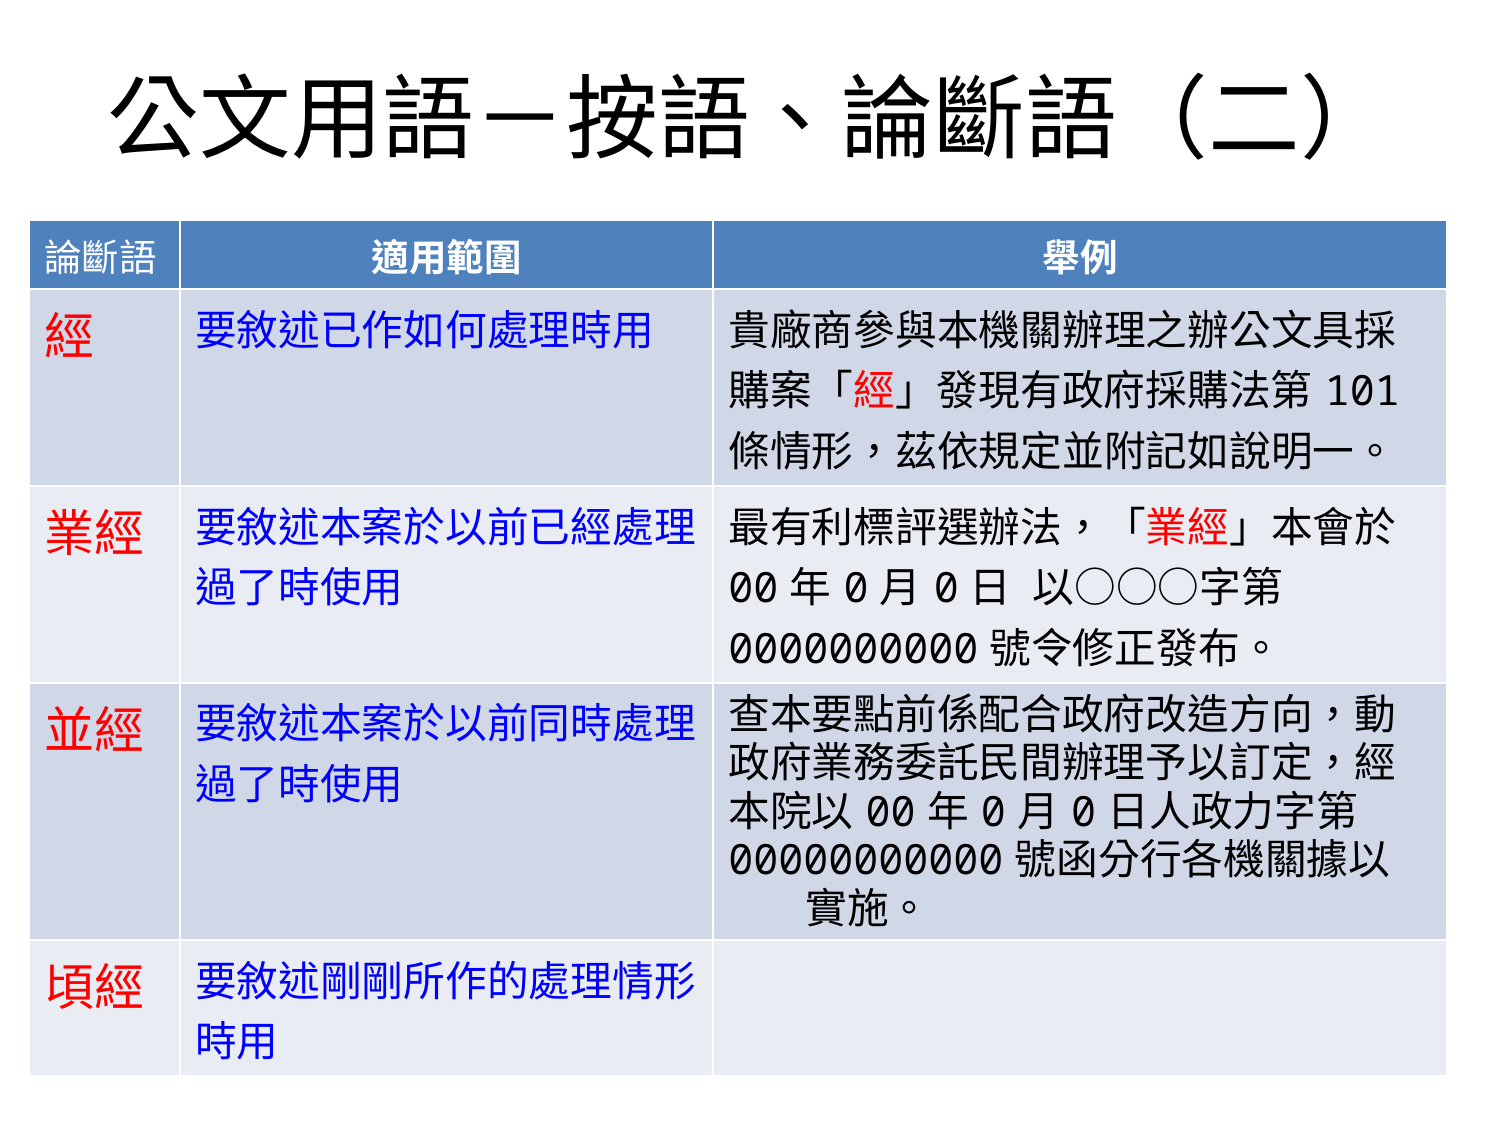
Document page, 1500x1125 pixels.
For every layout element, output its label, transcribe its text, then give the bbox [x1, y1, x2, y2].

table_header 舉例 [714, 221, 1446, 288]
table_cell 並經 [30, 684, 179, 939]
table_cell 要敘述已作如何處理時用 [181, 290, 712, 485]
table_cell 要敘述本案於以前已經處理過了時使用 [181, 487, 712, 682]
table_cell 要敘述本案於以前同時處理過了時使用 [181, 684, 712, 939]
table_header 論斷語 [30, 221, 179, 288]
title 公文用語－按語、論斷語（二） [75, 45, 1425, 185]
table_cell 業經 [30, 487, 179, 682]
table_cell 頃經 [30, 941, 179, 1075]
table_cell [714, 941, 1446, 1075]
table_cell 貴廠商參與本機關辦理之辦公文具採購案「經」發現有政府採購法第101條情形，茲依規定並附記如說明一。 [714, 290, 1446, 485]
table_header 適用範圍 [181, 221, 712, 288]
table_cell 查本要點前係配合政府改造方向，動 政府業務委託民間辦理予以訂定，經 本院以00年0月0日人政力字第 00000000000號函分行各機關據以實施。 [714, 684, 1446, 939]
table_cell 經 [30, 290, 179, 485]
table_cell 要敘述剛剛所作的處理情形時用 [181, 941, 712, 1075]
table_cell 最有利標評選辦法，「業經」本會於00年0月0日 以○○○字第0000000000號令修正發布。 [714, 487, 1446, 682]
